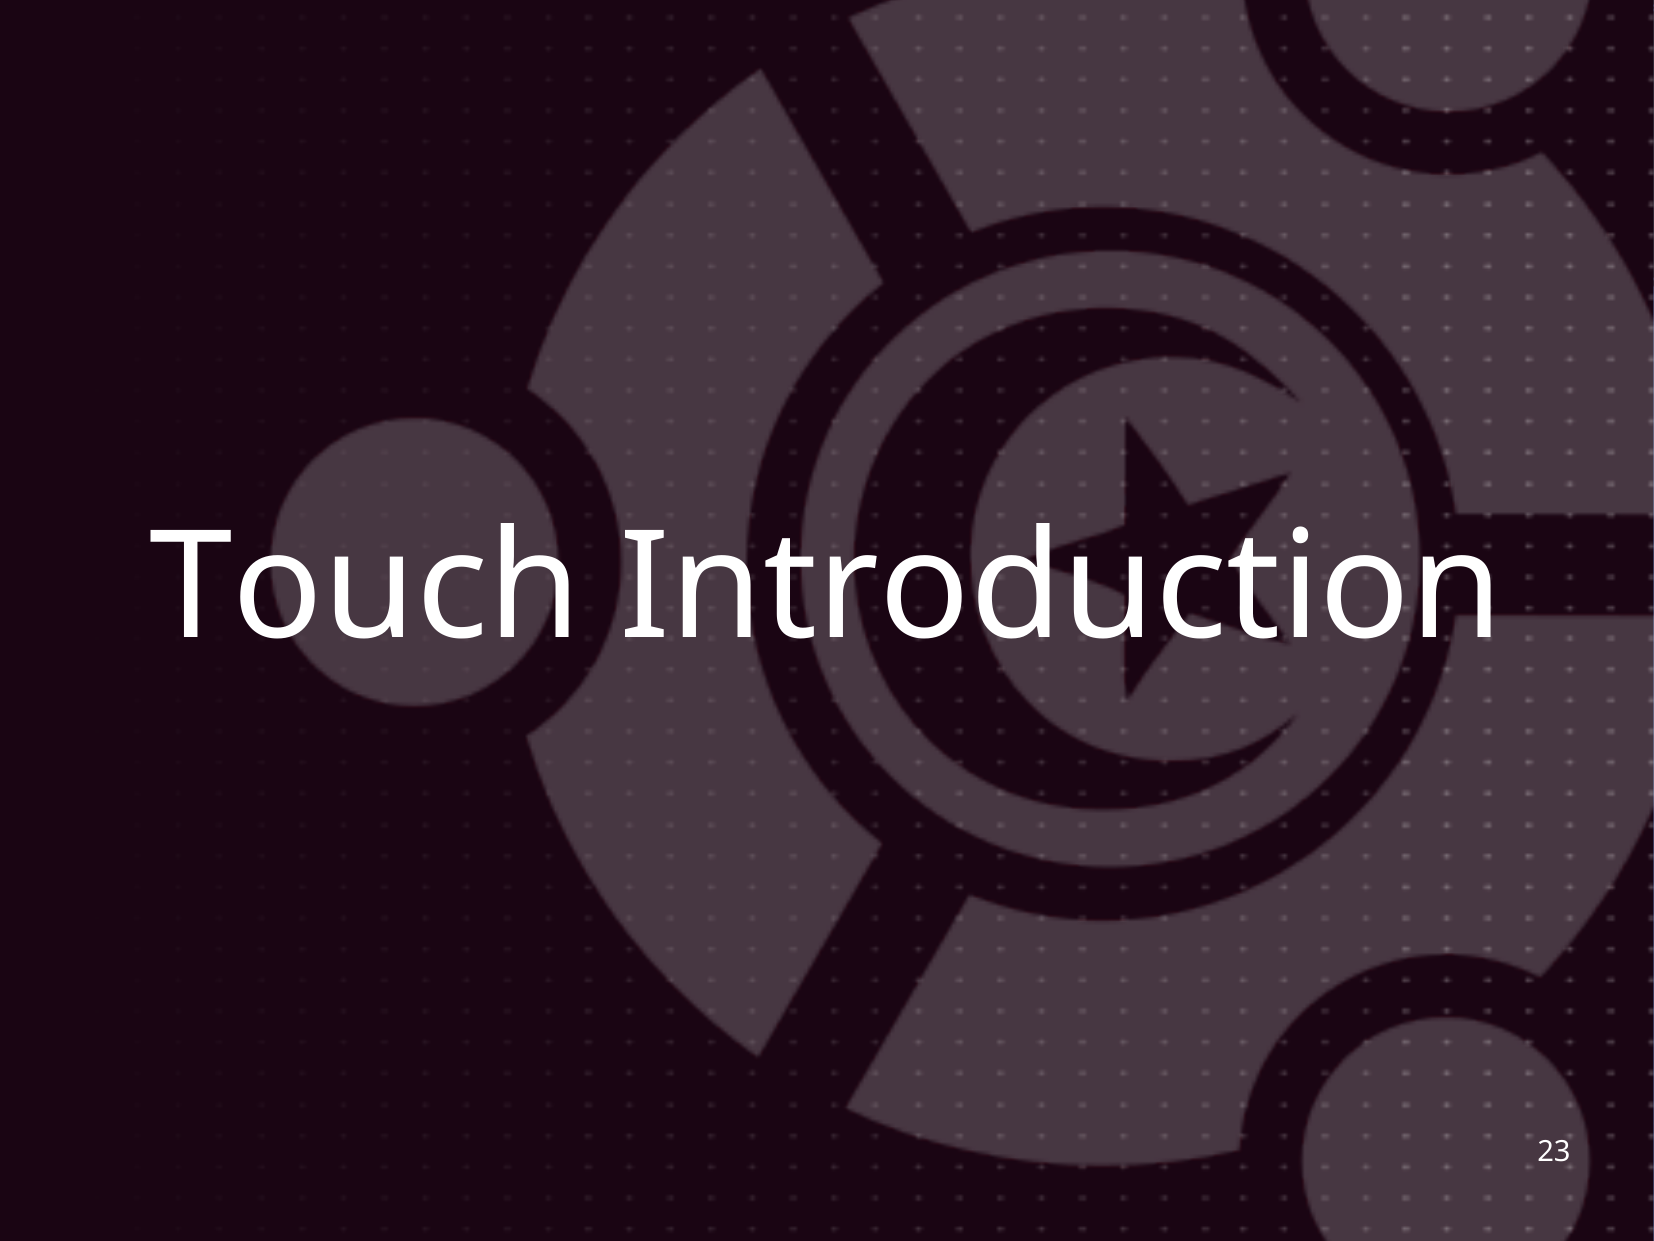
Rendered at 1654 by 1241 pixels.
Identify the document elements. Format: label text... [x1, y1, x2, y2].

subtitle Touch Introduction [82, 49, 1571, 1109]
picture [0, 0, 1654, 1241]
